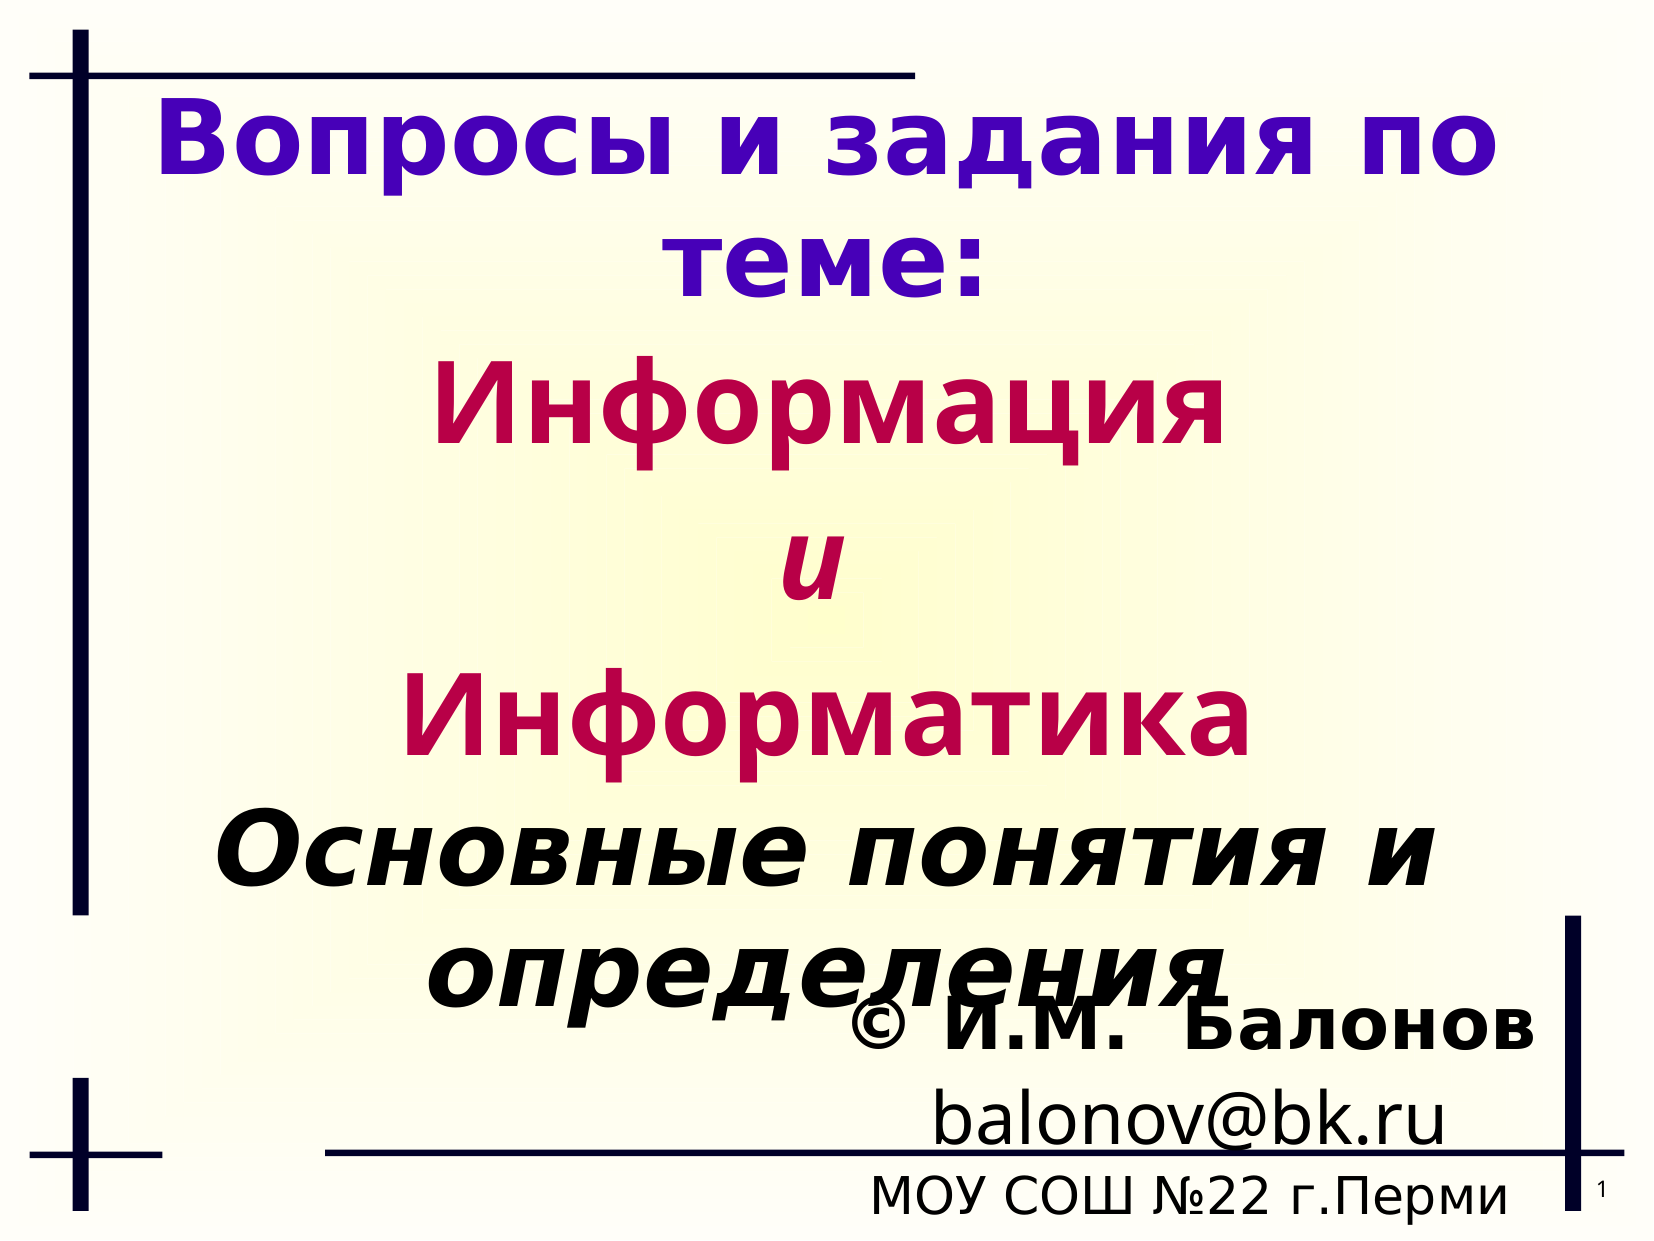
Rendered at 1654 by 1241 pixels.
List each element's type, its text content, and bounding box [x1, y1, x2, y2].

text_box Вопросы и задания по теме: Информация и Информатика Основные понятия и определения [0, 70, 1654, 971]
text_box © И.М. Балонов balonov@bk.ru МОУ СОШ №22 г.Перми [702, 974, 1654, 1220]
